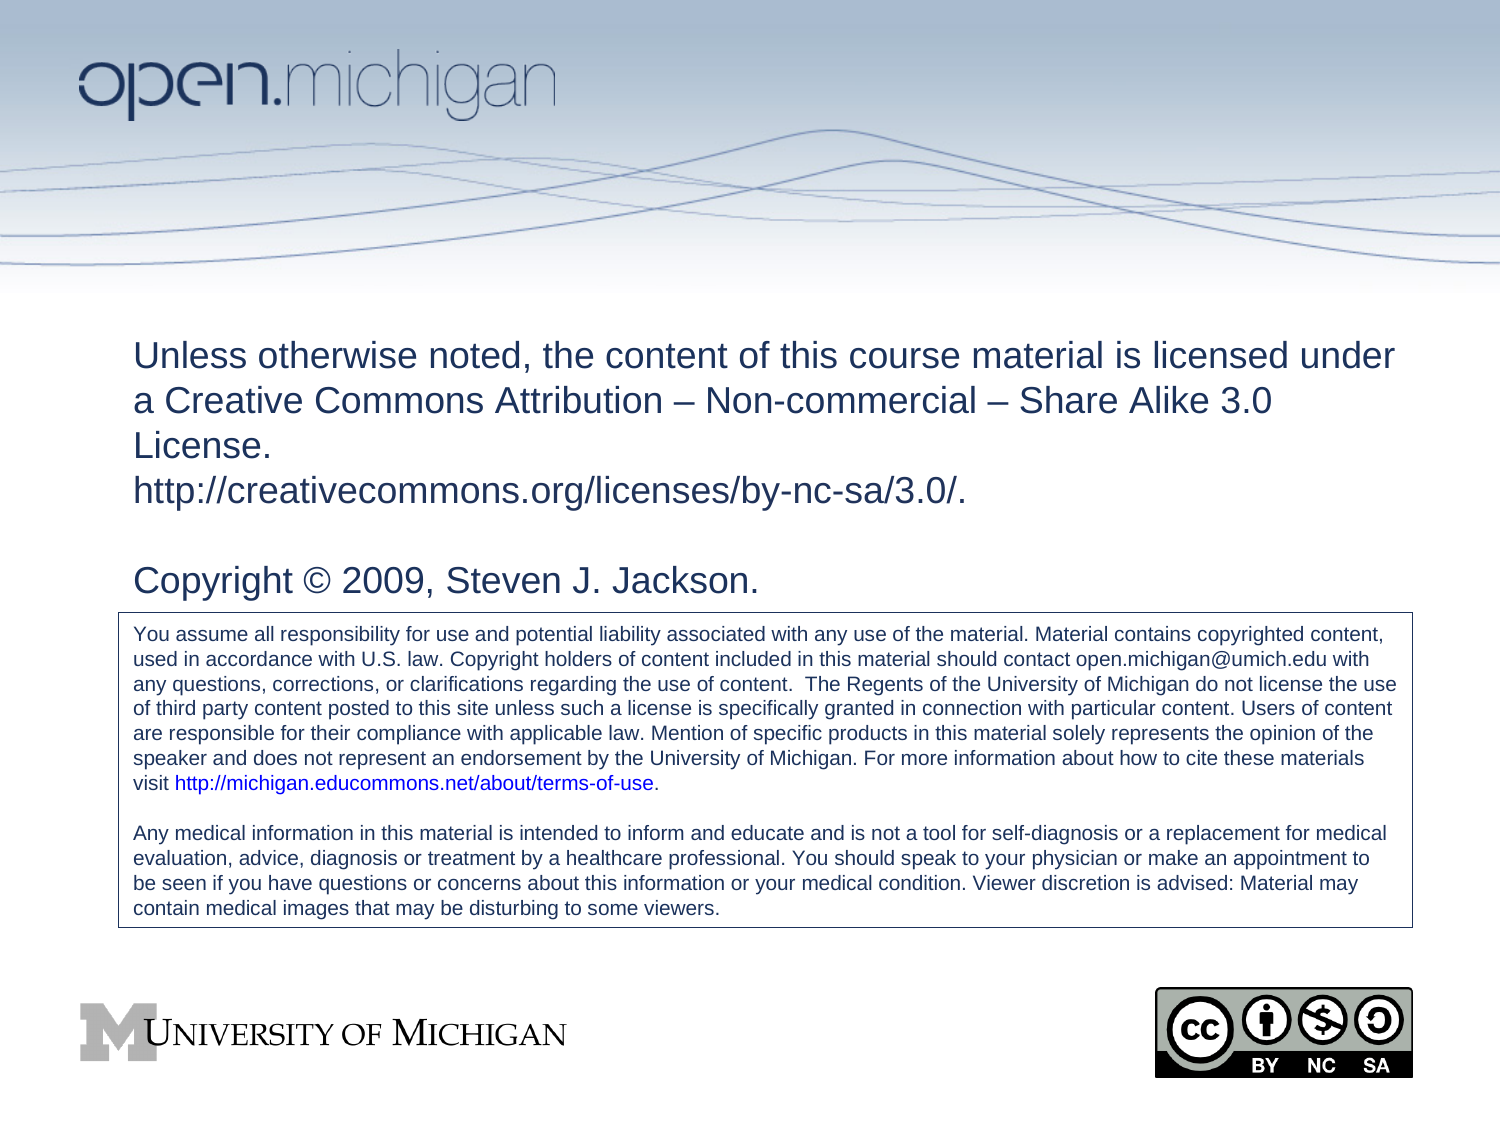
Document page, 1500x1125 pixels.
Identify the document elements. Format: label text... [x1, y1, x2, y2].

text_box Unless otherwise noted, the content of this course material is licensed under a Creative Commons Attribution – Non-commercial – Share Alike 3.0 License. http://creativecommons.org/licenses/by-nc-sa/3.0/. Copyright © 2009, Steven J. Jackson. [118, 323, 1413, 610]
picture [0, 0, 1500, 293]
text_box You assume all responsibility for use and potential liability associated with any use of the material. Material contains copyrighted content, used in accordance with U.S. law. Copyright holders of content included in this material should contact open.michigan@umich.edu with any questions, corrections, or clarifications regarding the use of content. The Regents of the University of Michigan do not license the use of third party content posted to this site unless such a license is specifically granted in connection with particular content. Users of content are responsible for their compliance with applicable law. Mention of specific products in this material solely represents the opinion of the speaker and does not represent an endorsement by the University of Michigan. For more information about how to cite these materials visit http://michigan.educommons.net/about/terms-of-use. Any medical information in this material is intended to inform and educate and is not a tool for self-diagnosis or a replacement for medical evaluation, advice, diagnosis or treatment by a healthcare professional. You should speak to your physician or make an appointment to be seen if you have questions or concerns about this information or your medical condition. Viewer discretion is advised: Material may contain medical images that may be disturbing to some viewers. [118, 612, 1413, 928]
picture [1155, 987, 1413, 1078]
picture [79, 1002, 567, 1062]
